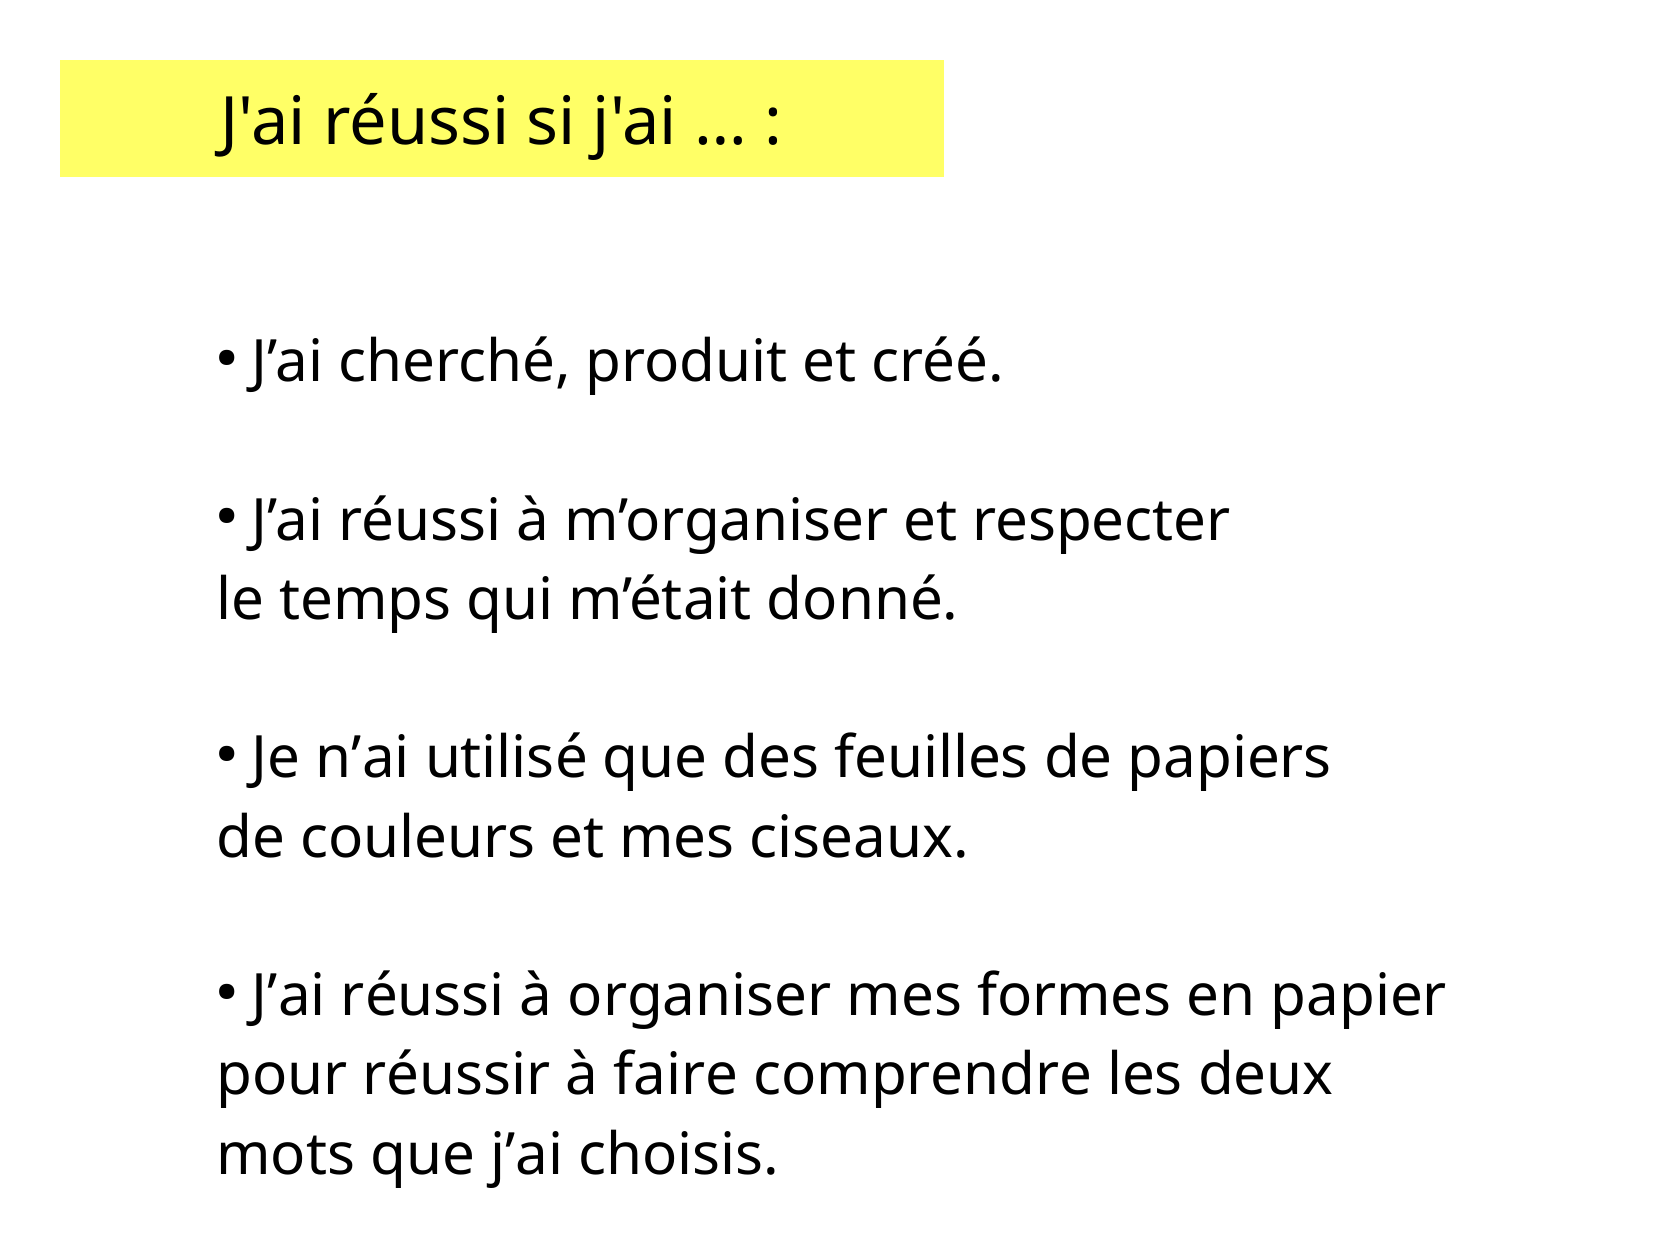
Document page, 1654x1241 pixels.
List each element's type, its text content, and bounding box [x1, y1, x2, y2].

text_box J'ai réussi si j'ai … : [59, 59, 945, 178]
text_box J’ai cherché, produit et créé. J’ai réussi à m’organiser et respecter le temps qui m’était donné. Je n’ai utilisé que des feuilles de papiers de couleurs et mes ciseaux. J’ai réussi à organiser mes formes en papier pour réussir à faire comprendre les deux mots que j’ai choisis. [201, 311, 1480, 1224]
